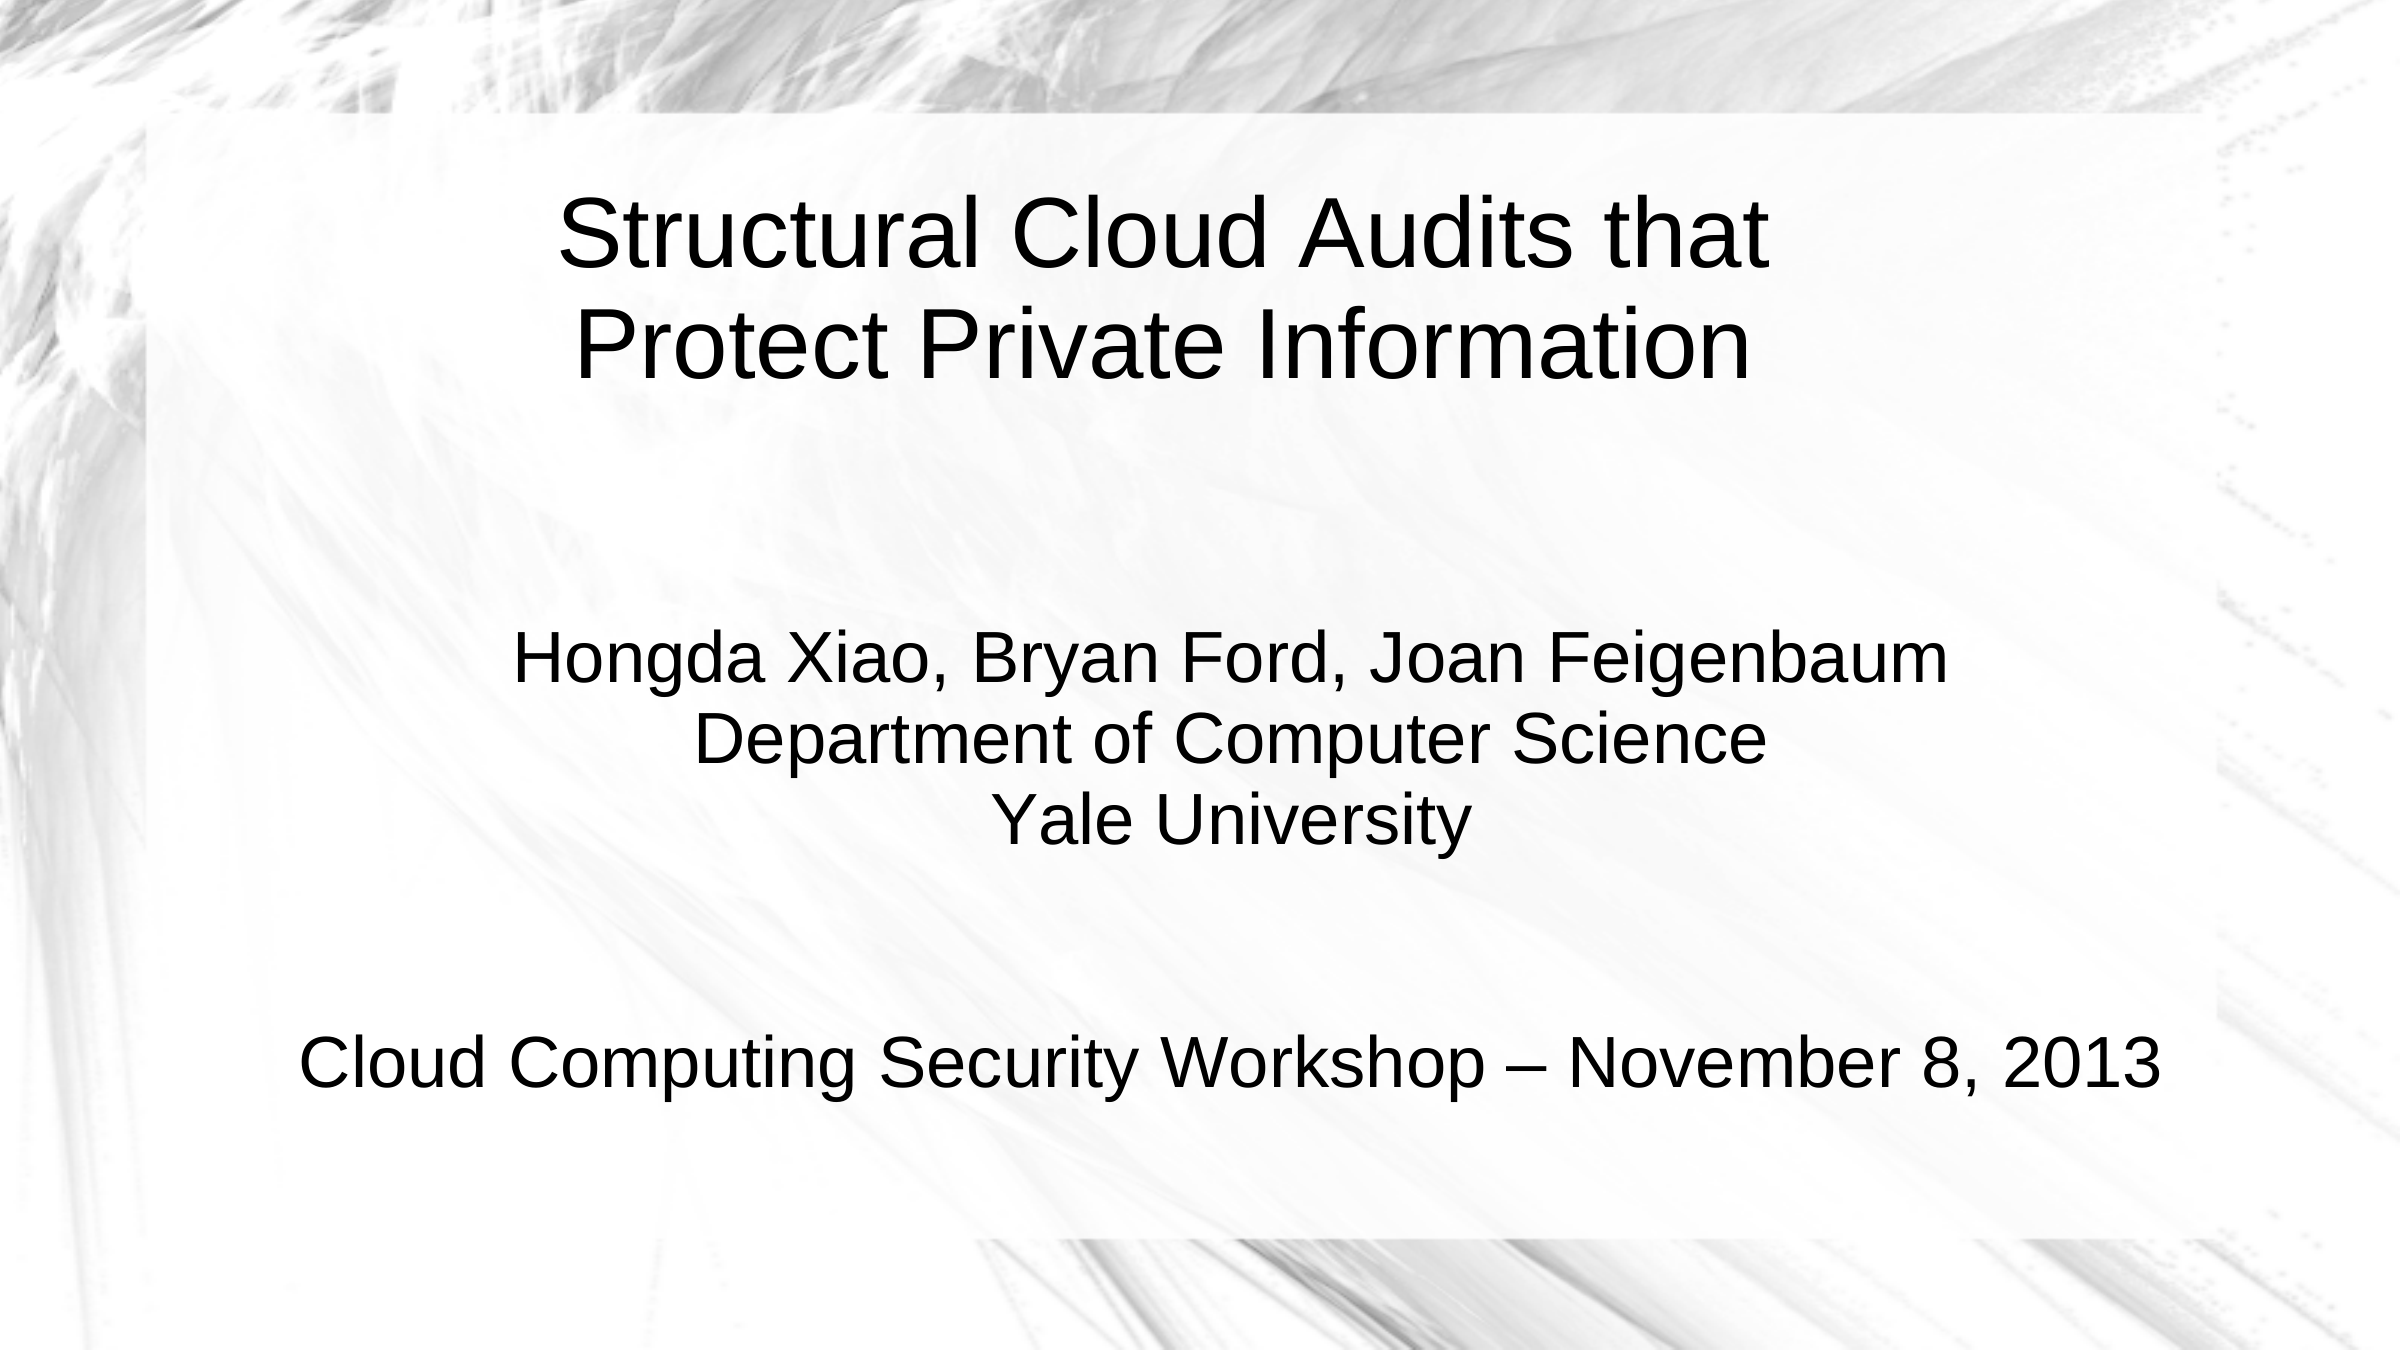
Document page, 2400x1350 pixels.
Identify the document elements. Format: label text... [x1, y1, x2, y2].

picture [0, 0, 2400, 1350]
subtitle Hongda Xiao, Bryan Ford, Joan Feigenbaum Department of Computer Science Yale University Cloud Computing Security Workshop – November 8, 2013 [177, 413, 2286, 1306]
title Structural Cloud Audits that Protect Private Information [170, 177, 2186, 401]
